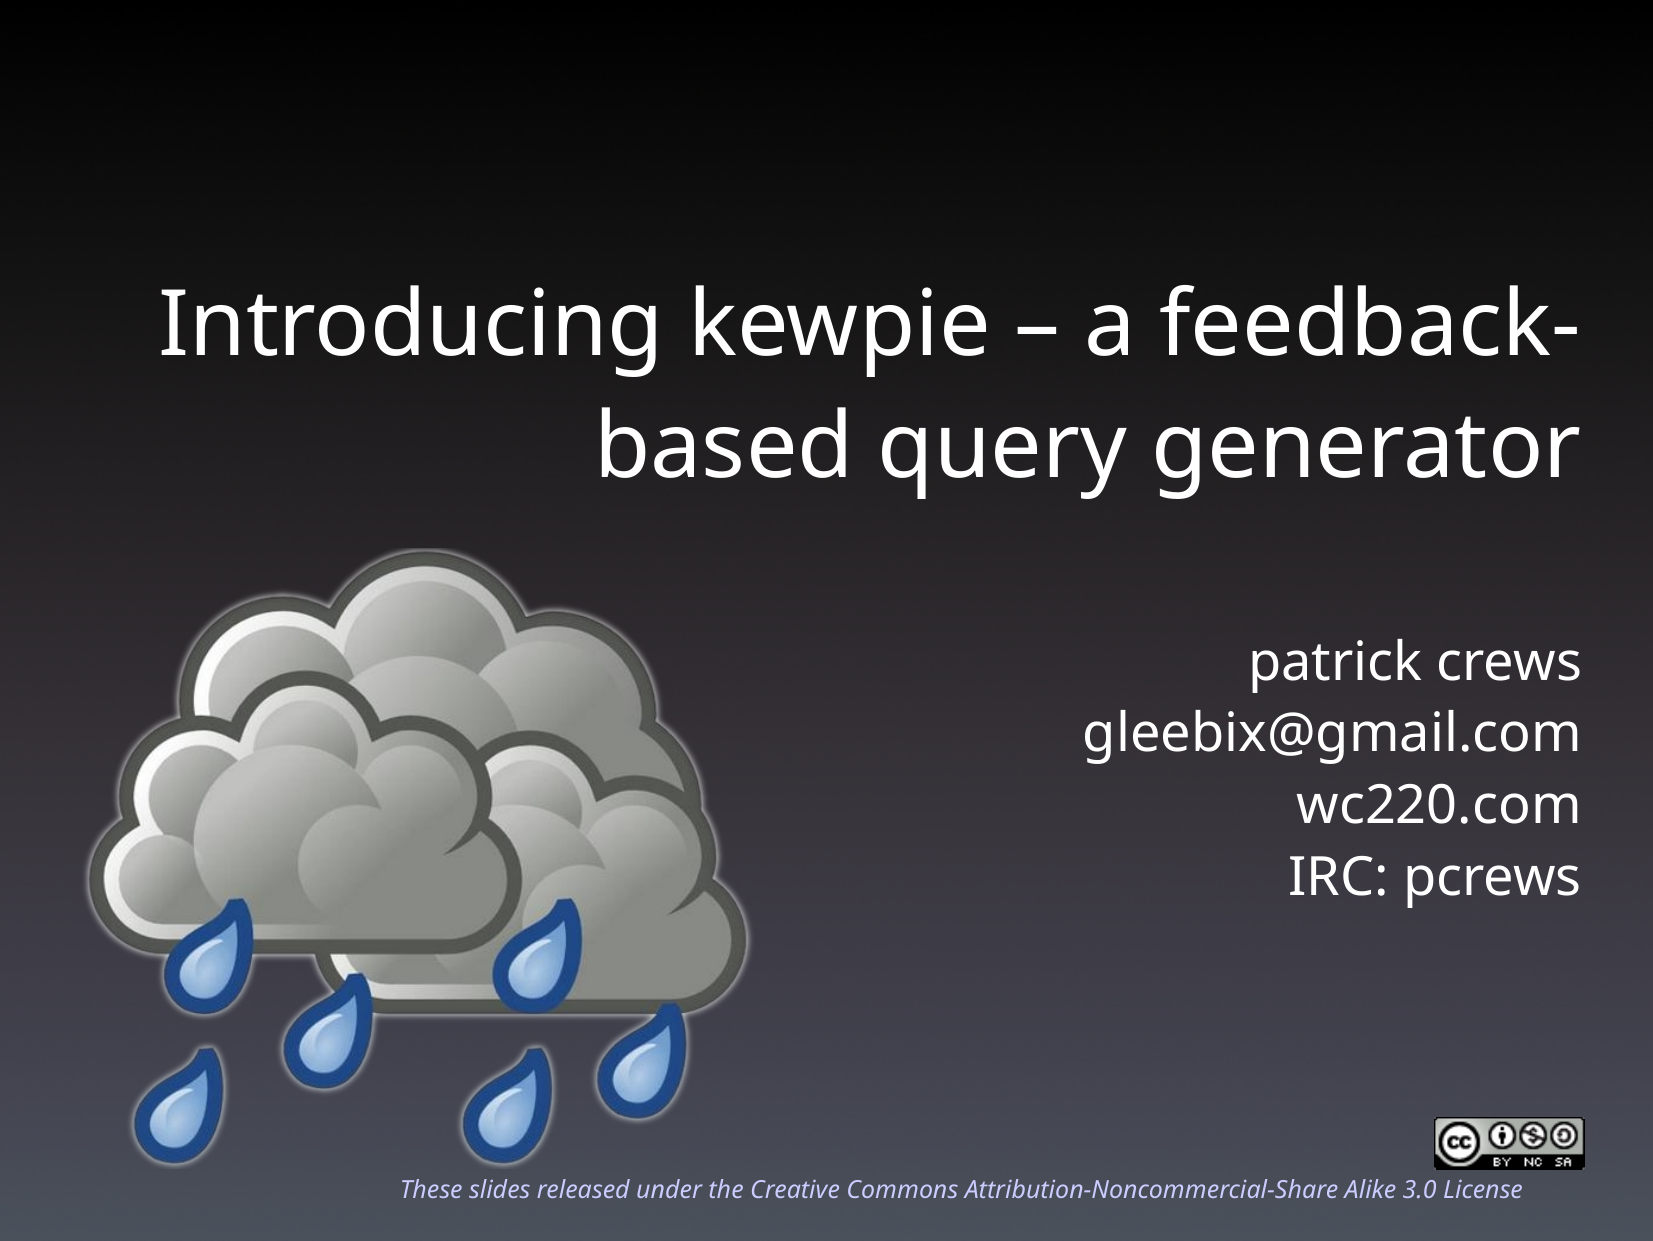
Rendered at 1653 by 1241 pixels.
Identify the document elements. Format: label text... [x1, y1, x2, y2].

title Introducing kewpie – a feedback-based query generator patrick crews gleebix@gmail.com wc220.com IRC: pcrews [94, 252, 1583, 916]
picture [0, 0, 1653, 1241]
title These slides released under the Creative Commons Attribution-Noncommercial-Share Alike 3.0 License [324, 1142, 1601, 1236]
